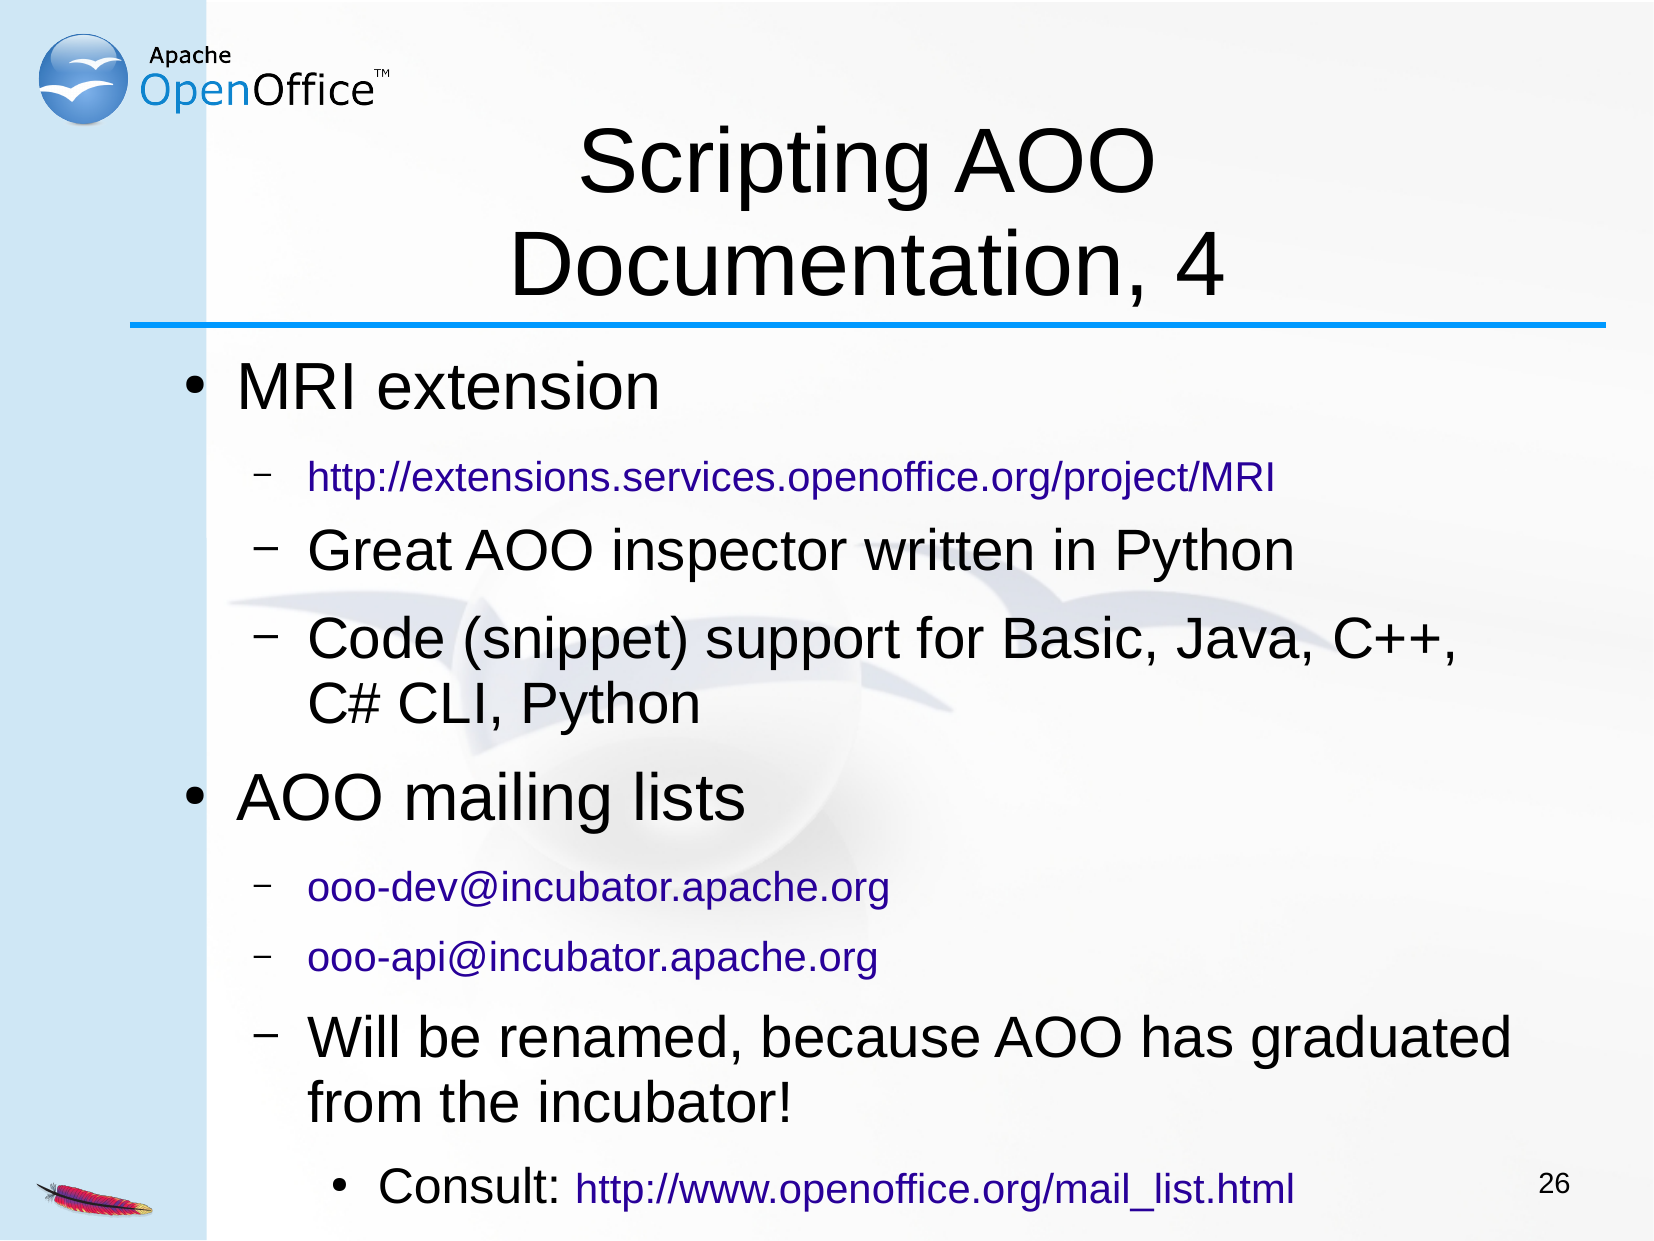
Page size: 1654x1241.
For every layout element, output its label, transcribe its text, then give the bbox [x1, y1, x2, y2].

picture [35, 2, 1654, 1241]
title Scripting AOO Documentation, 4 [165, 108, 1571, 316]
list MRI extension http://extensions.services.openoffice.org/project/MRI Great AOO inspector written in Python Code (snippet) support for Basic, Java, C++, C# CLI, Python AOO mailing lists ooo-dev@incubator.apache.org ooo-api@incubator.apache.org Will be renamed, because AOO has graduated from the incubator! Consult: http://www.openoffice.org/mail_list.html [165, 349, 1571, 1214]
picture [35, 1181, 154, 1219]
